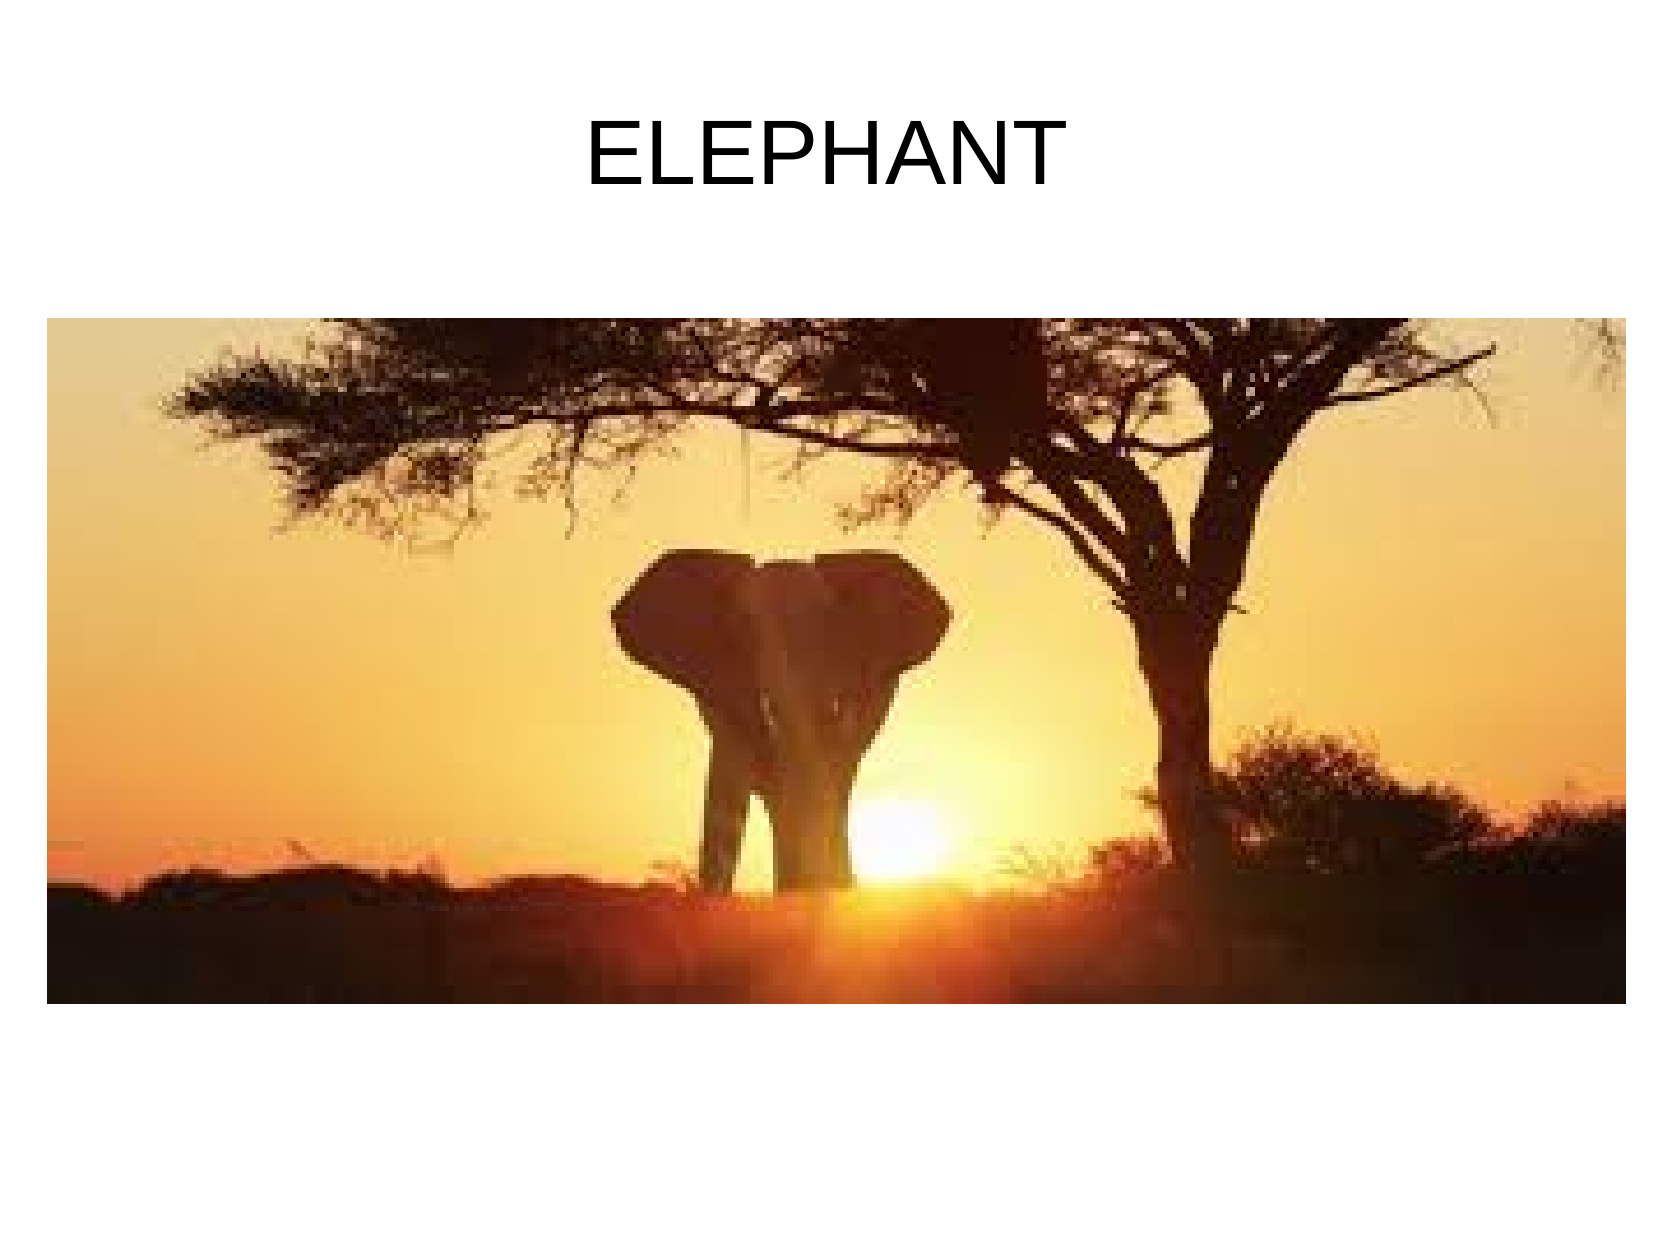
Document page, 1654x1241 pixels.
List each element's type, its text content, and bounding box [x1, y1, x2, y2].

picture [47, 318, 1626, 1004]
title ELEPHANT [82, 49, 1571, 257]
